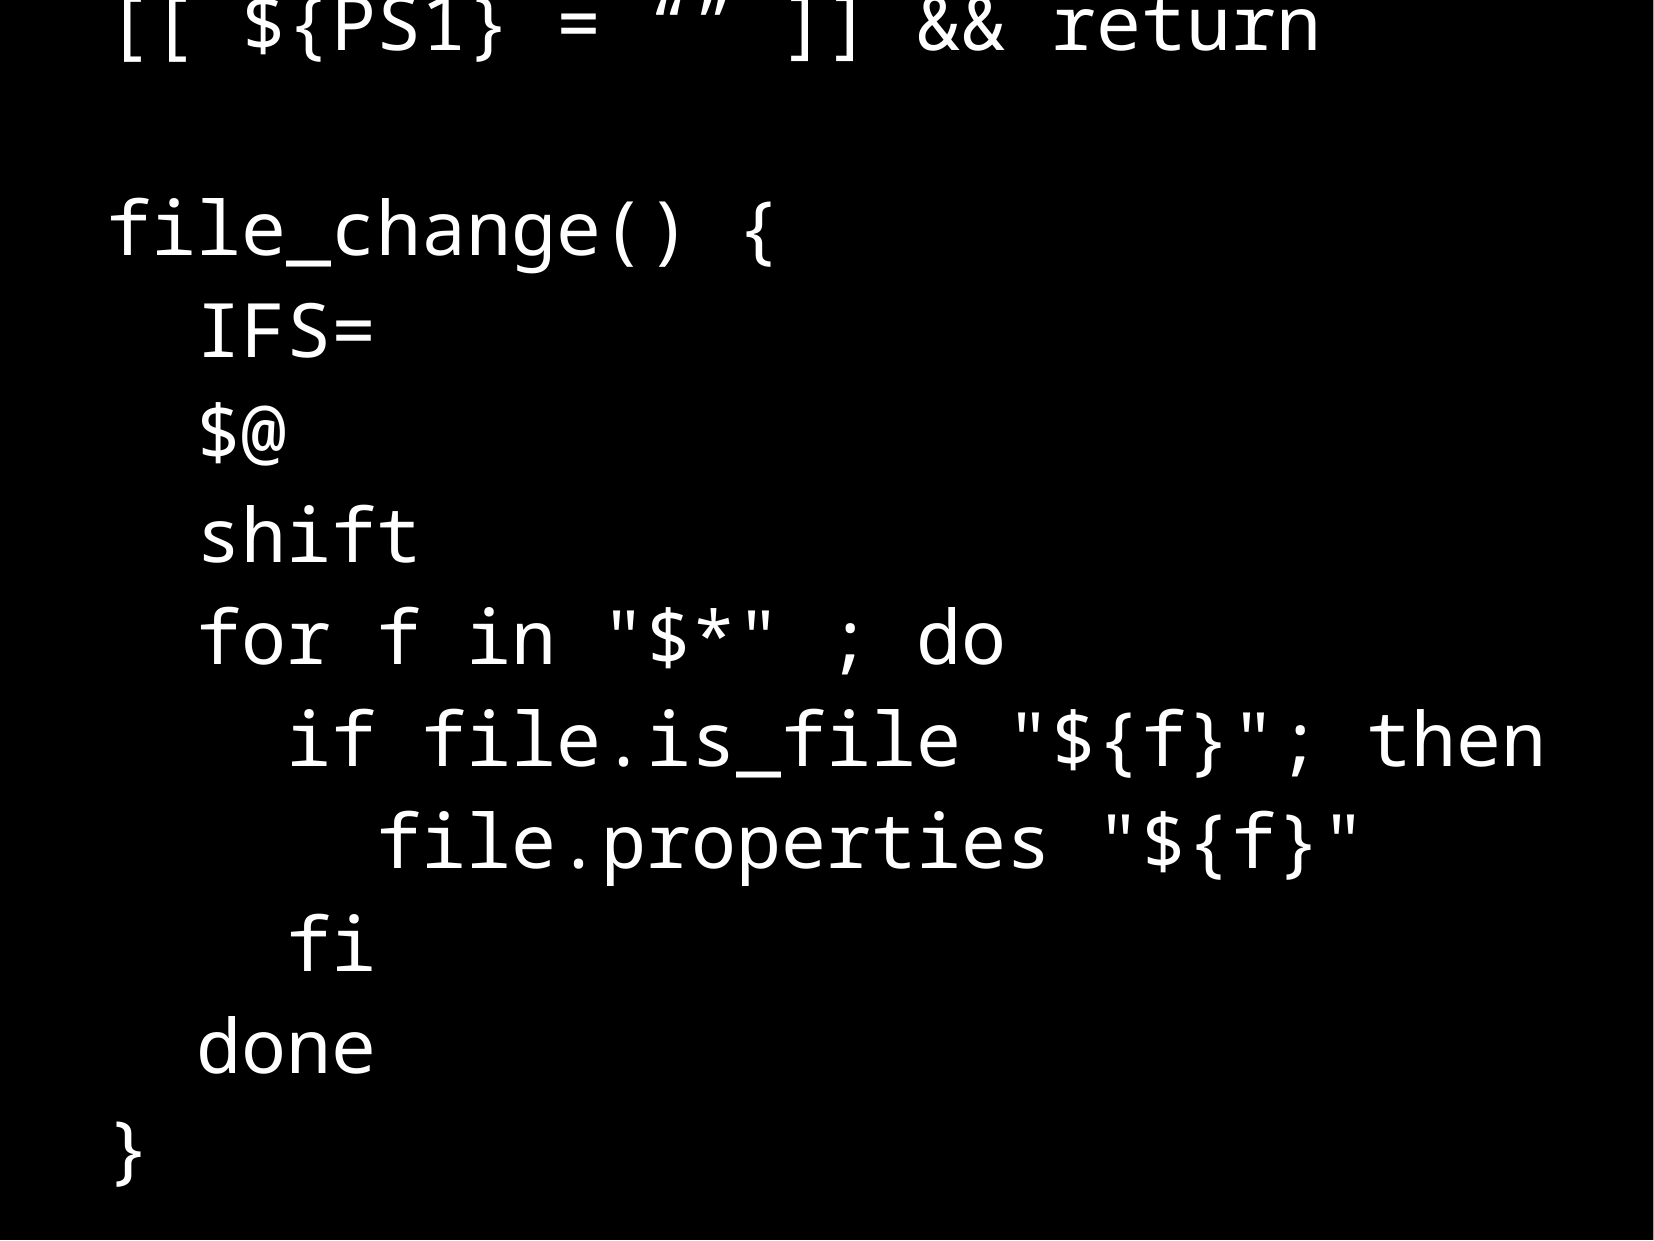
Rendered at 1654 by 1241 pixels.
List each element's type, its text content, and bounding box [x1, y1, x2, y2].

title [[ ${PS1} = “” ]] && return file_change() { IFS= $@ shift for f in "$*" ; do if file.is_file "${f}"; then file.properties "${f}" fi done } [106, 78, 1625, 1090]
